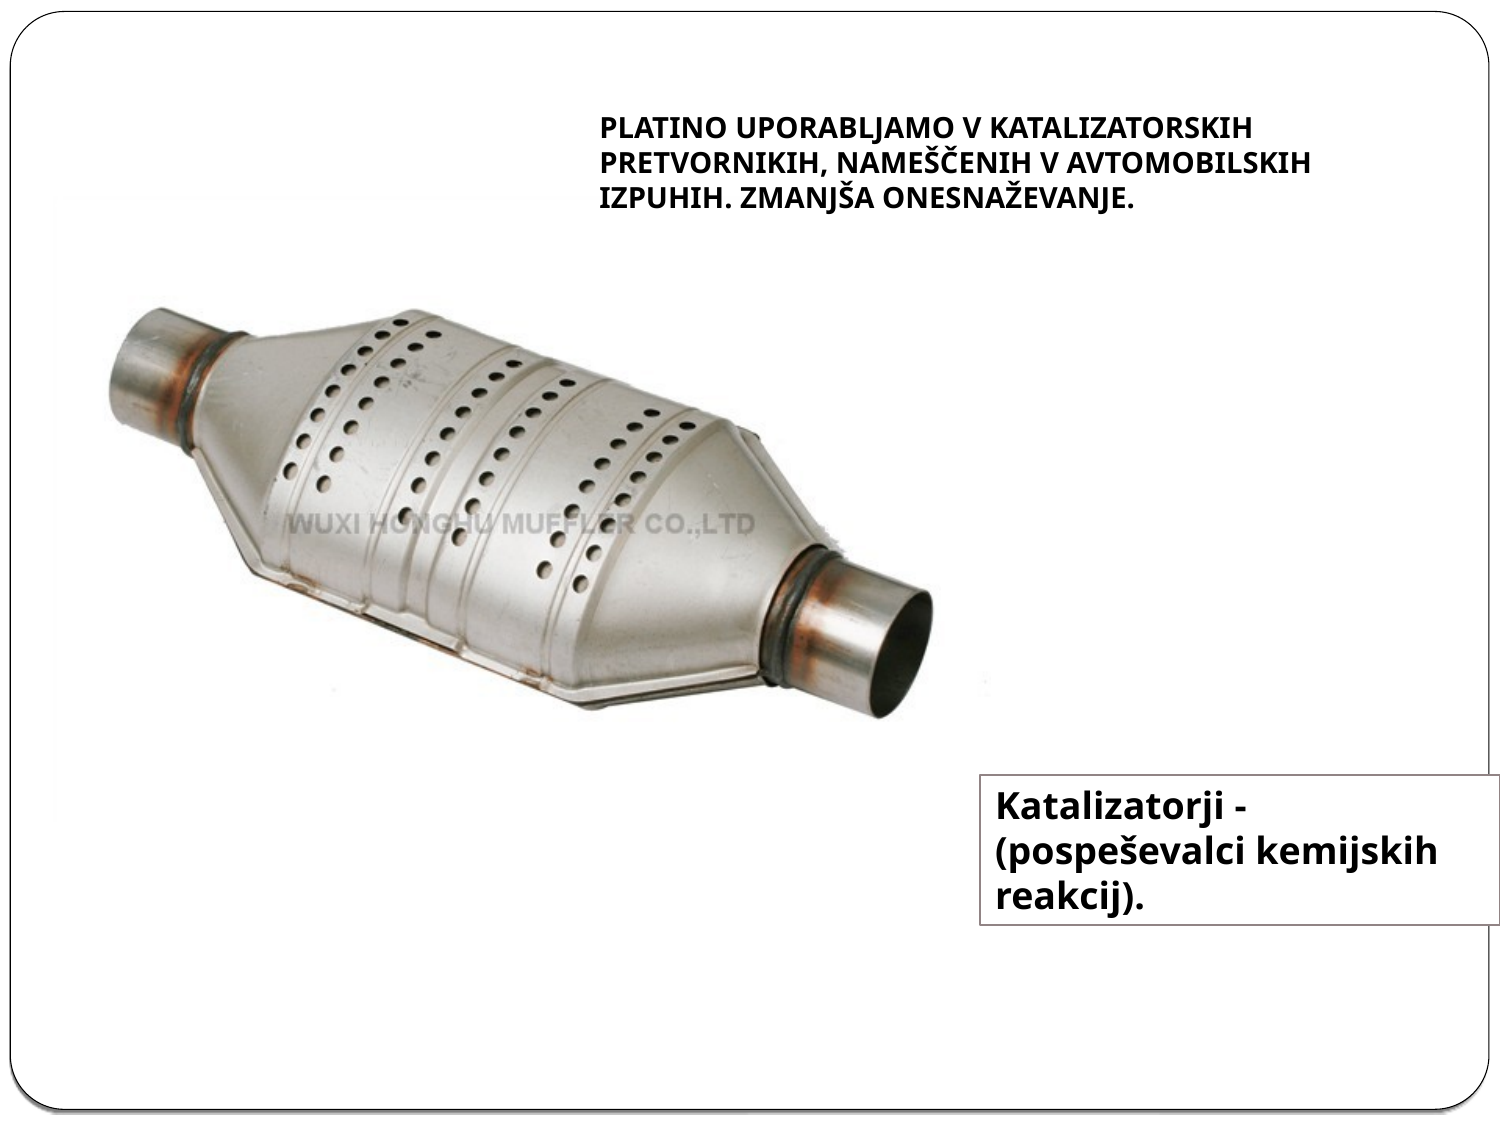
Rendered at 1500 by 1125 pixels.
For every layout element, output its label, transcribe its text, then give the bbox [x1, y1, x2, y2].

text_box PLATINO UPORABLJAMO V KATALIZATORSKIH PRETVORNIKIH, NAMEŠČENIH V AVTOMOBILSKIH IZPUHIH. ZMANJŠA ONESNAŽEVANJE. [584, 101, 1424, 222]
picture [53, 196, 991, 822]
text_box Katalizatorji - (pospeševalci kemijskih reakcij). [980, 774, 1500, 925]
